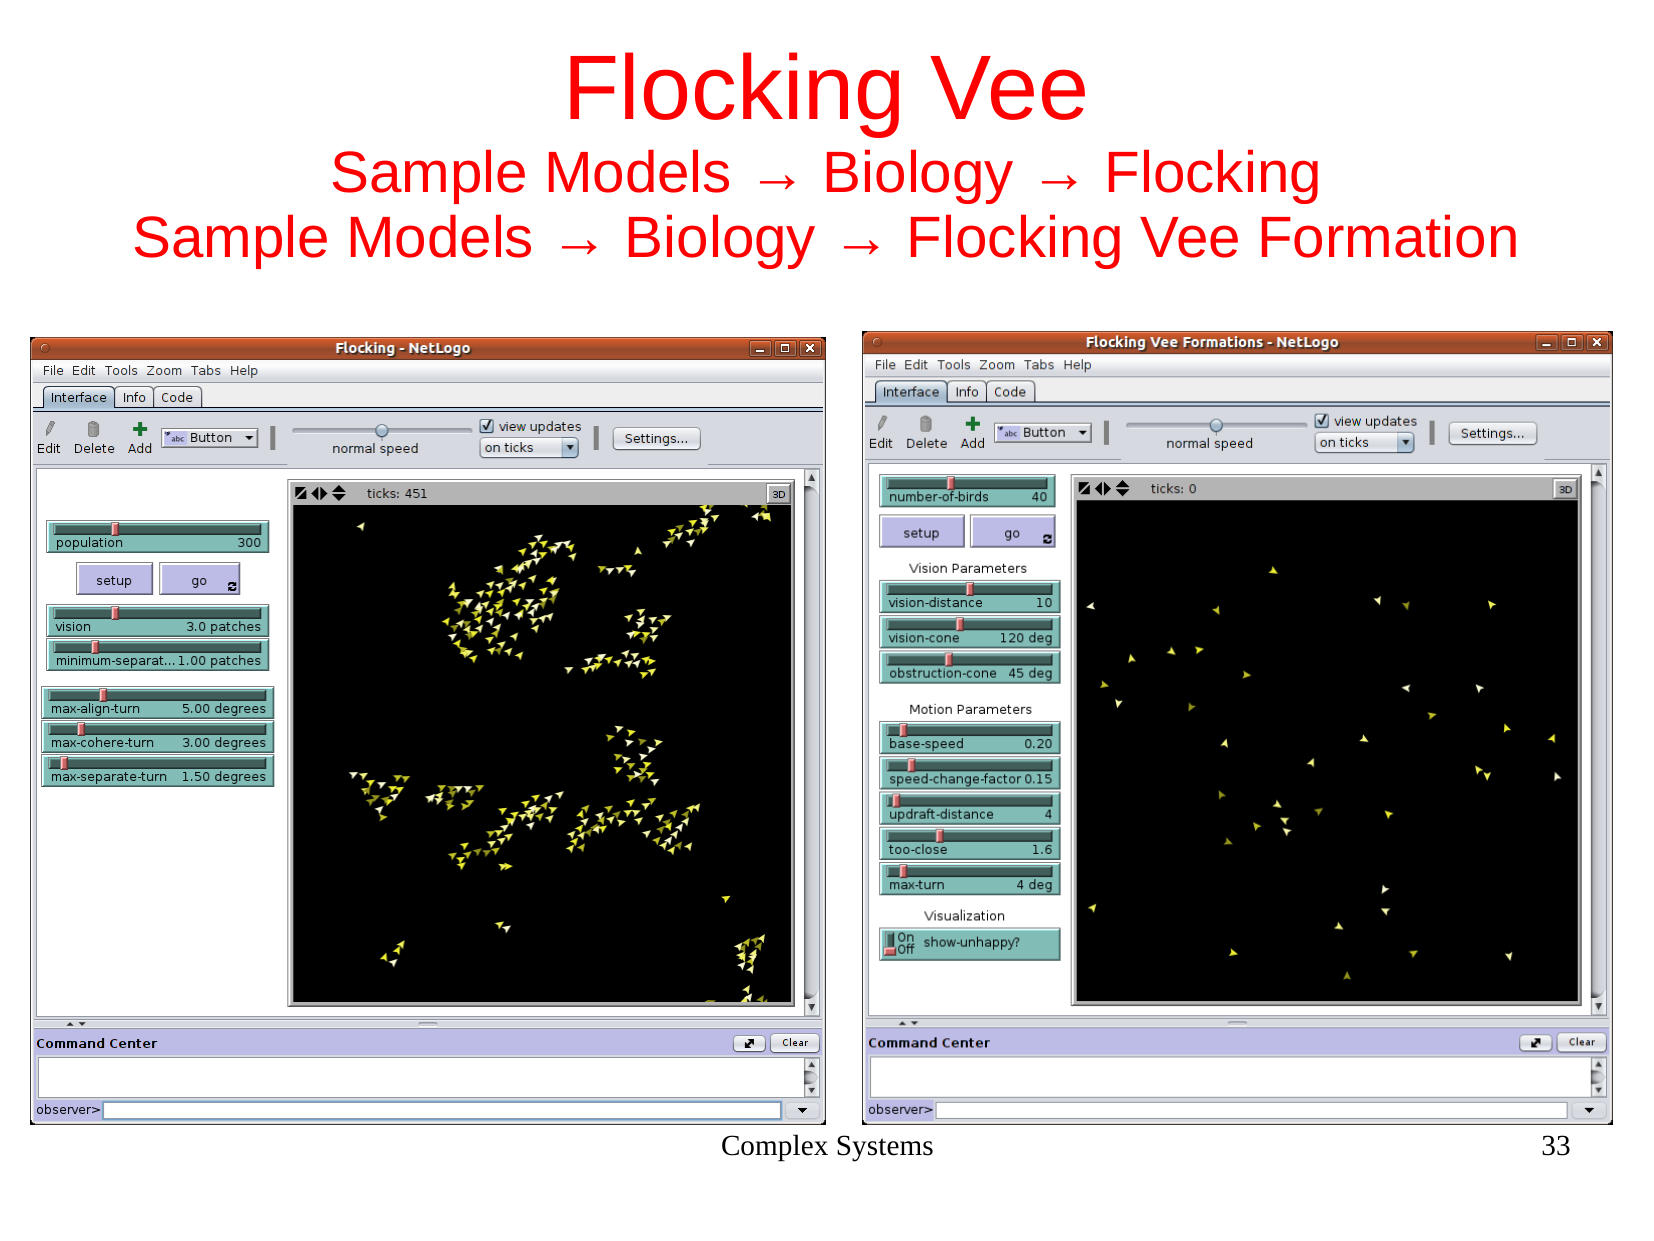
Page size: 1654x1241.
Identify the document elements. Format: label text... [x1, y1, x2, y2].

picture [862, 331, 1613, 1126]
picture [30, 337, 826, 1126]
title Flocking Vee Sample Models → Biology → Flocking Sample Models → Biology → Flocking Vee Formation [82, 36, 1571, 270]
